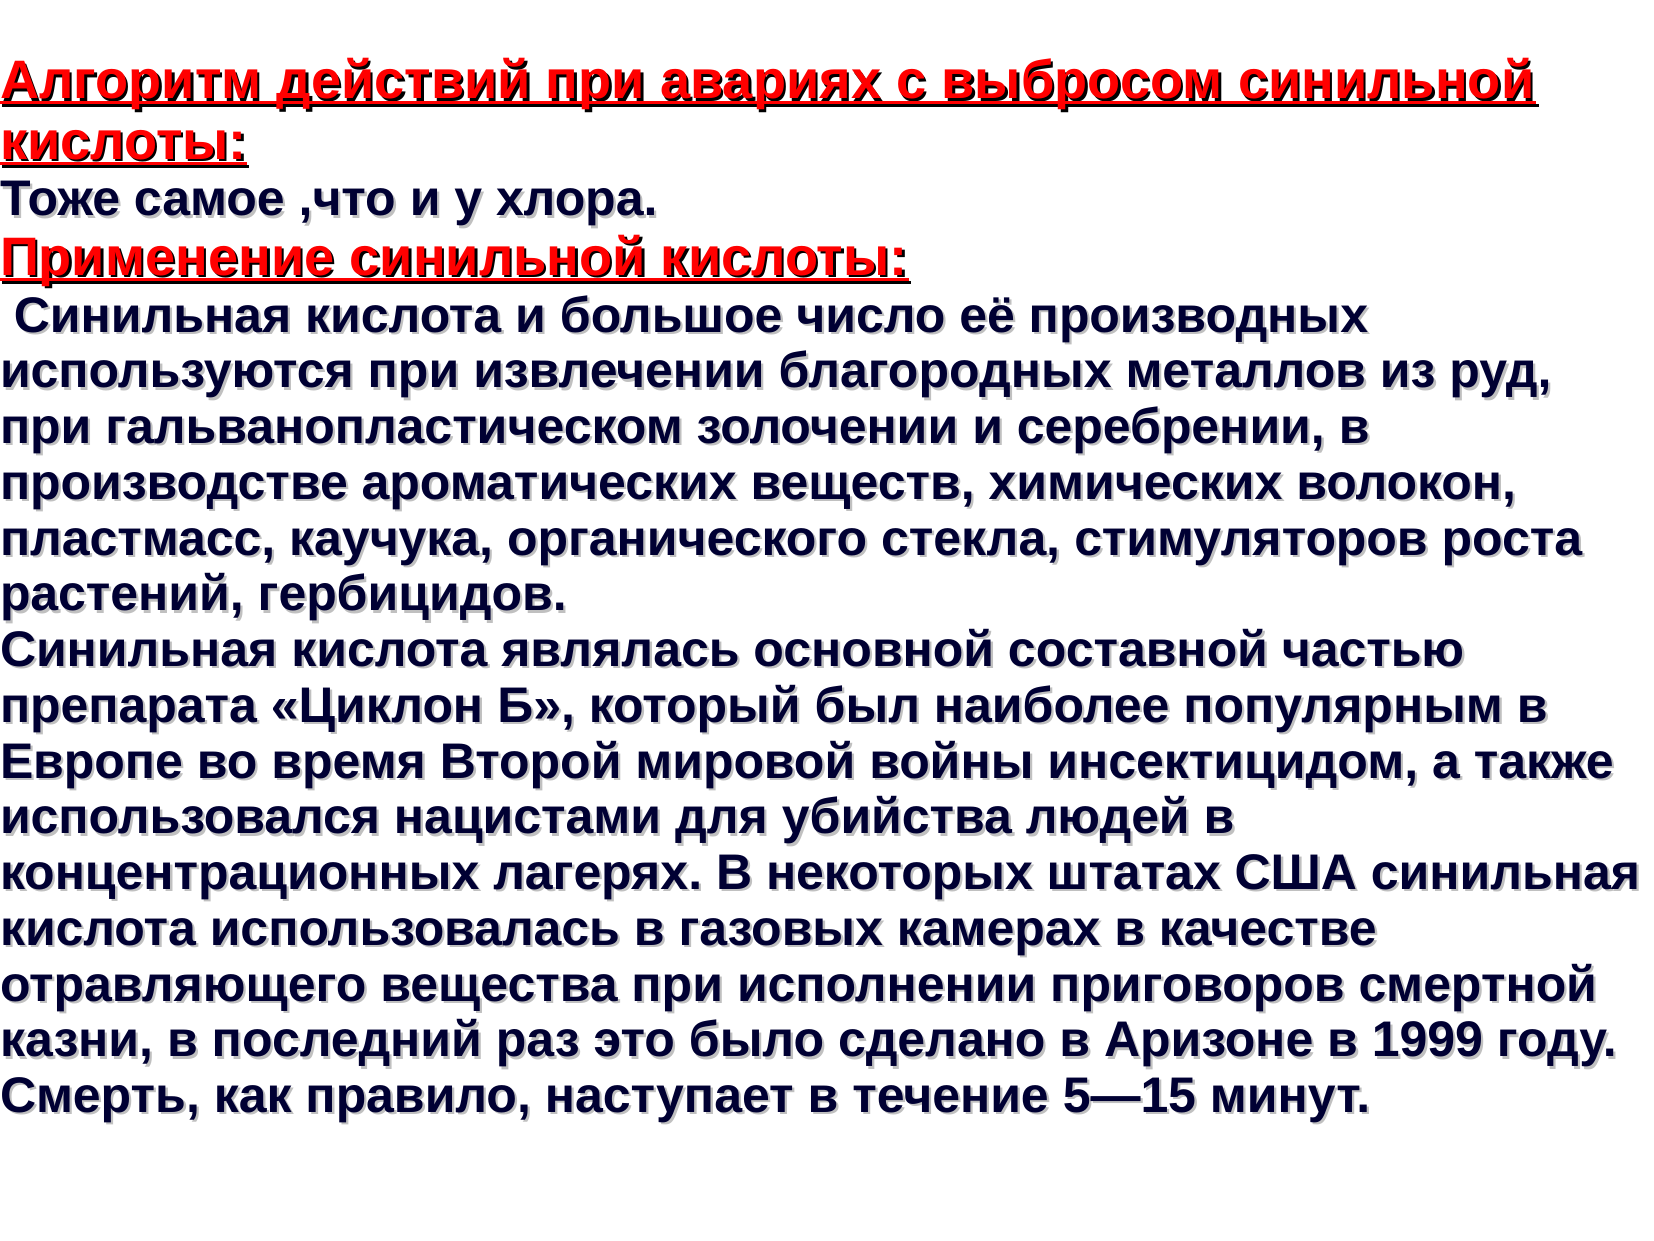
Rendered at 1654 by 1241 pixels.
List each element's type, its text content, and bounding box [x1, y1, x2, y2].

subtitle Алгоритм действий при авариях с выбросом синильной кислоты: Тоже самое ,что и у хлора. Применение синильной кислоты: Синильная кислота и большое число её производных используются при извлечении благородных металлов из руд, при гальванопластическом золочении и серебрении, в производстве ароматических веществ, химических волокон, пластмасс, каучука, органического стекла, стимуляторов роста растений, гербицидов. Синильная кислота являлась основной составной частью препарата «Циклон Б», который был наиболее популярным в Европе во время Второй мировой войны инсектицидом, а также использовался нацистами для убийства людей в концентрационных лагерях. В некоторых штатах США синильная кислота использовалась в газовых камерах в качестве отравляющего вещества при исполнении приговоров смертной казни, в последний раз это было сделано в Аризоне в 1999 году. Смерть, как правило, наступает в течение 5—15 минут. [0, 0, 1654, 1229]
